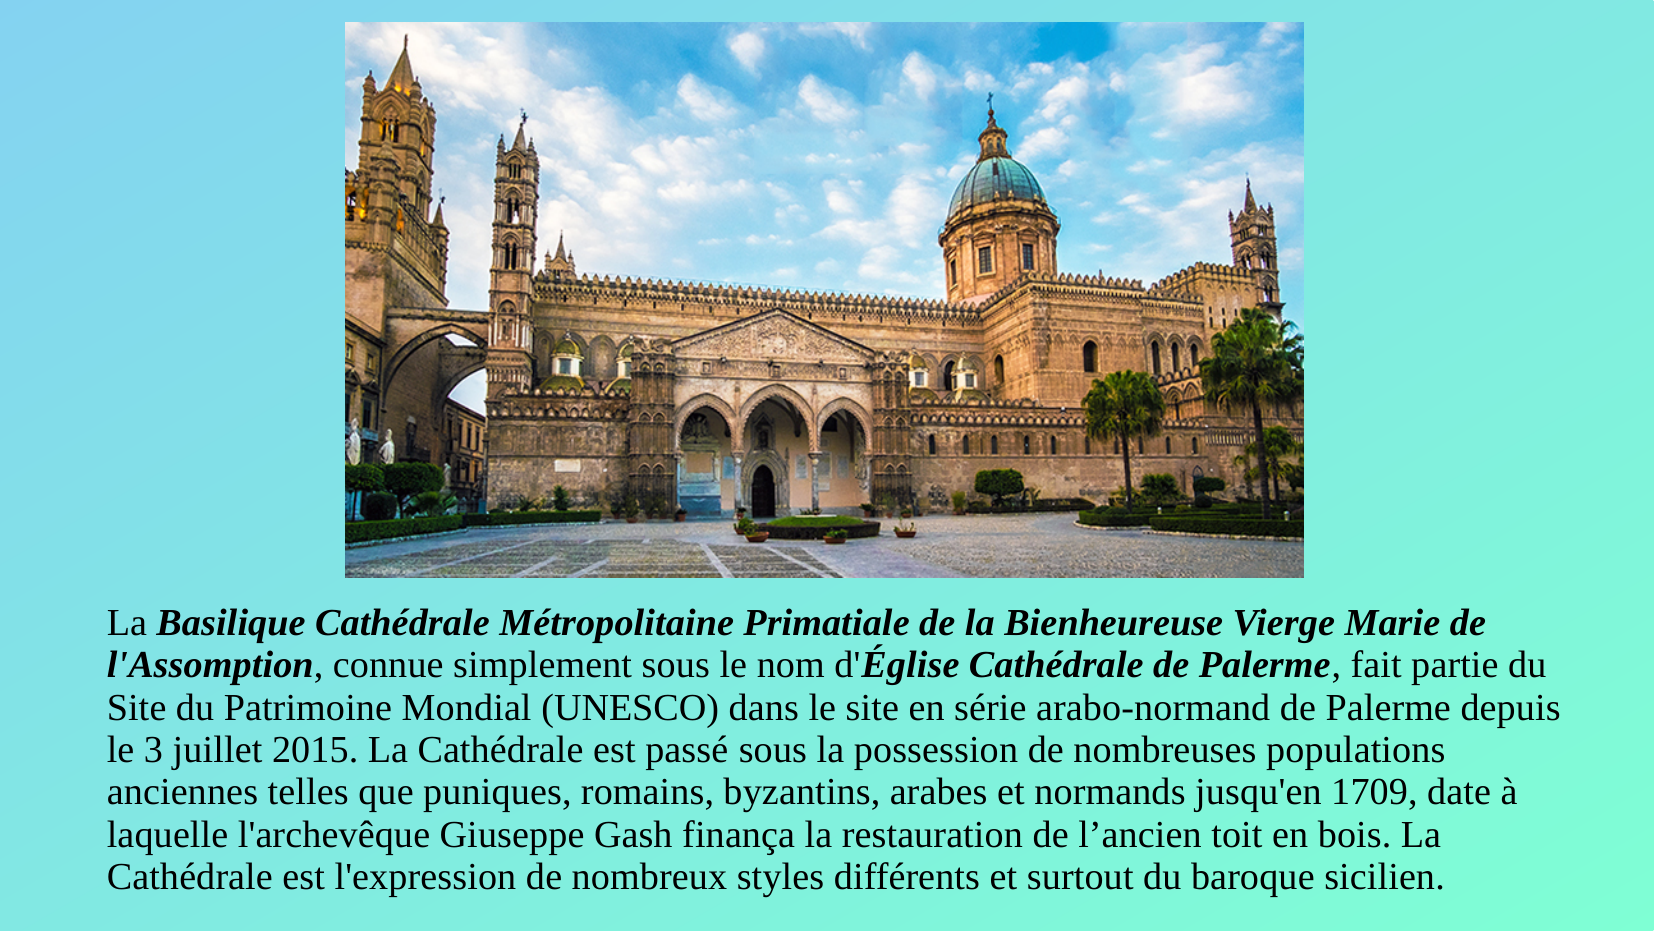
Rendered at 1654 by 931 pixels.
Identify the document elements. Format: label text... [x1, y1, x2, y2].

list La Basilique Cathédrale Métropolitaine Primatiale de la Bienheureuse Vierge Marie de l'Assomption, connue simplement sous le nom d'Église Cathédrale de Palerme, fait partie du Site du Patrimoine Mondial (UNESCO) dans le site en série arabo-normand de Palerme depuis le 3 juillet 2015. La Cathédrale est passé sous la possession de nombreuses populations anciennes telles que puniques, romains, byzantins, arabes et normands jusqu'en 1709, date à laquelle l'archevêque Giuseppe Gash finança la restauration de l’ancien toit en bois. La Cathédrale est l'expression de nombreux styles différents et surtout du baroque sicilien. [82, 601, 1571, 921]
picture [345, 22, 1304, 578]
